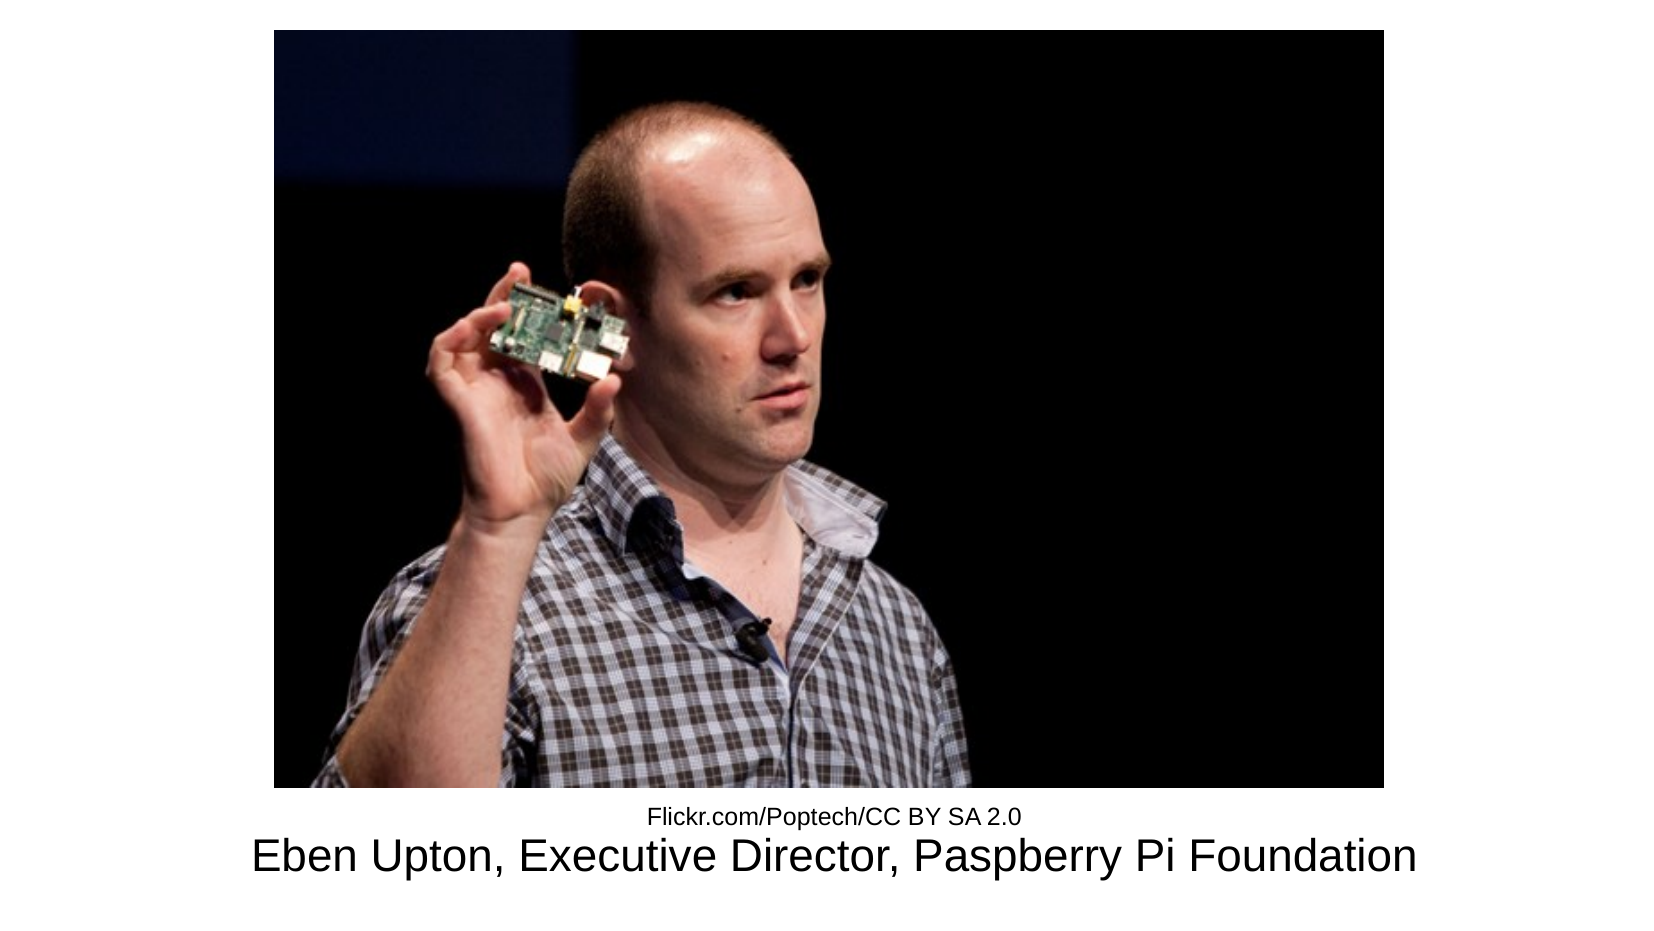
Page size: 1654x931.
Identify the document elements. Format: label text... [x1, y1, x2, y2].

picture [274, 30, 1384, 788]
title Flickr.com/Poptech/CC BY SA 2.0 Eben Upton, Executive Director, Paspberry Pi Foundation [210, 765, 1460, 919]
